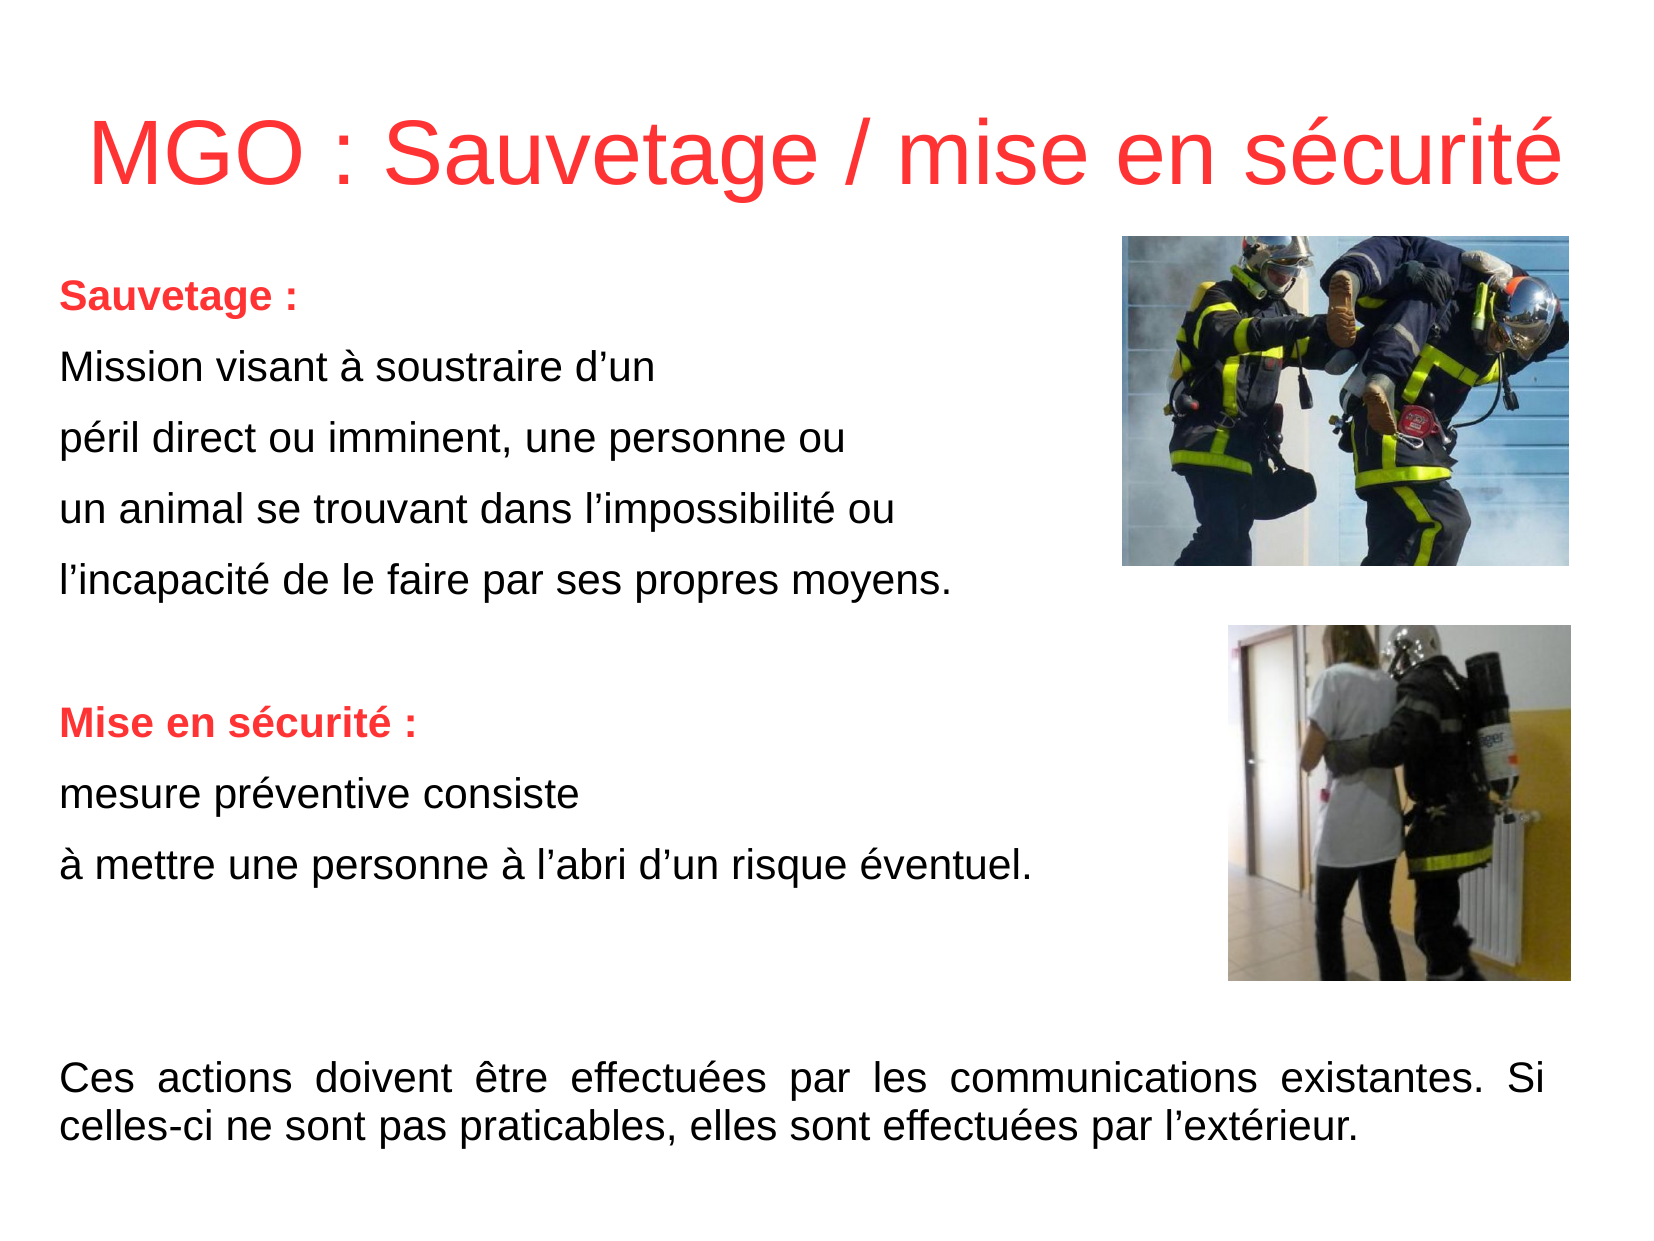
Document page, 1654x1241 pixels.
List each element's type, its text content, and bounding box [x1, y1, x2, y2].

title MGO : Sauvetage / mise en sécurité [82, 49, 1571, 257]
picture [1228, 625, 1571, 981]
list Sauvetage : Mission visant à soustraire d’un péril direct ou imminent, une personne ou un animal se trouvant dans l’impossibilité ou l’incapacité de le faire par ses propres moyens. Mise en sécurité : mesure préventive consiste à mettre une personne à l’abri d’un risque éventuel. Ces actions doivent être effectuées par les communications existantes. Si celles-ci ne sont pas praticables, elles sont effectuées par l’extérieur. [59, 271, 1548, 1158]
picture [1122, 236, 1569, 566]
